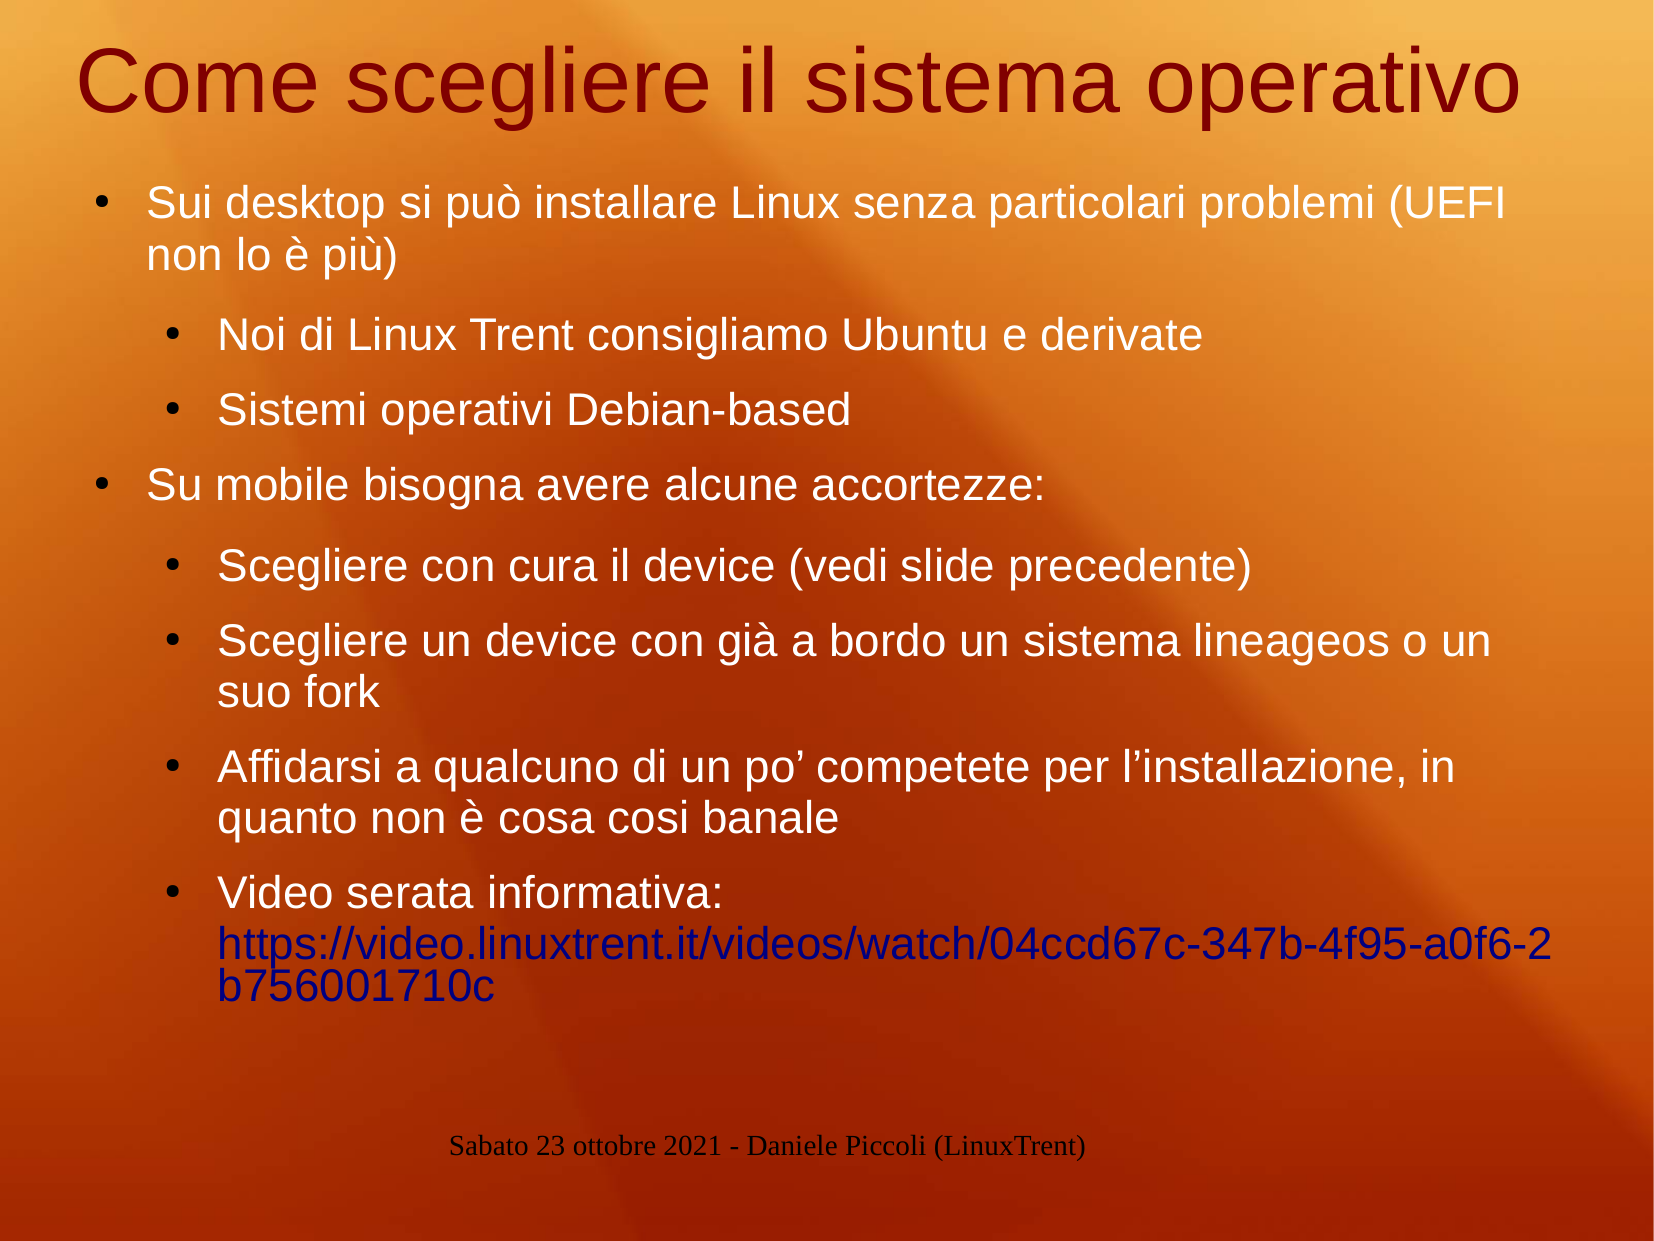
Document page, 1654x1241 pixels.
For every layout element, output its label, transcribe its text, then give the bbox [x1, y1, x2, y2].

title Come scegliere il sistema operativo [29, 29, 1571, 133]
picture [0, 0, 1654, 1241]
list Sui desktop si può installare Linux senza particolari problemi (UEFI non lo è più) Noi di Linux Trent consigliamo Ubuntu e derivate Sistemi operativi Debian-based Su mobile bisogna avere alcune accortezze: Scegliere con cura il device (vedi slide precedente) Scegliere un device con già a bordo un sistema lineageos o un suo fork Affidarsi a qualcuno di un po’ competete per l’installazione, in quanto non è cosa cosi banale Video serata informativa: https://video.linuxtrent.it/videos/watch/04ccd67c-347b-4f95-a0f6-2b756001710c [76, 177, 1565, 1076]
